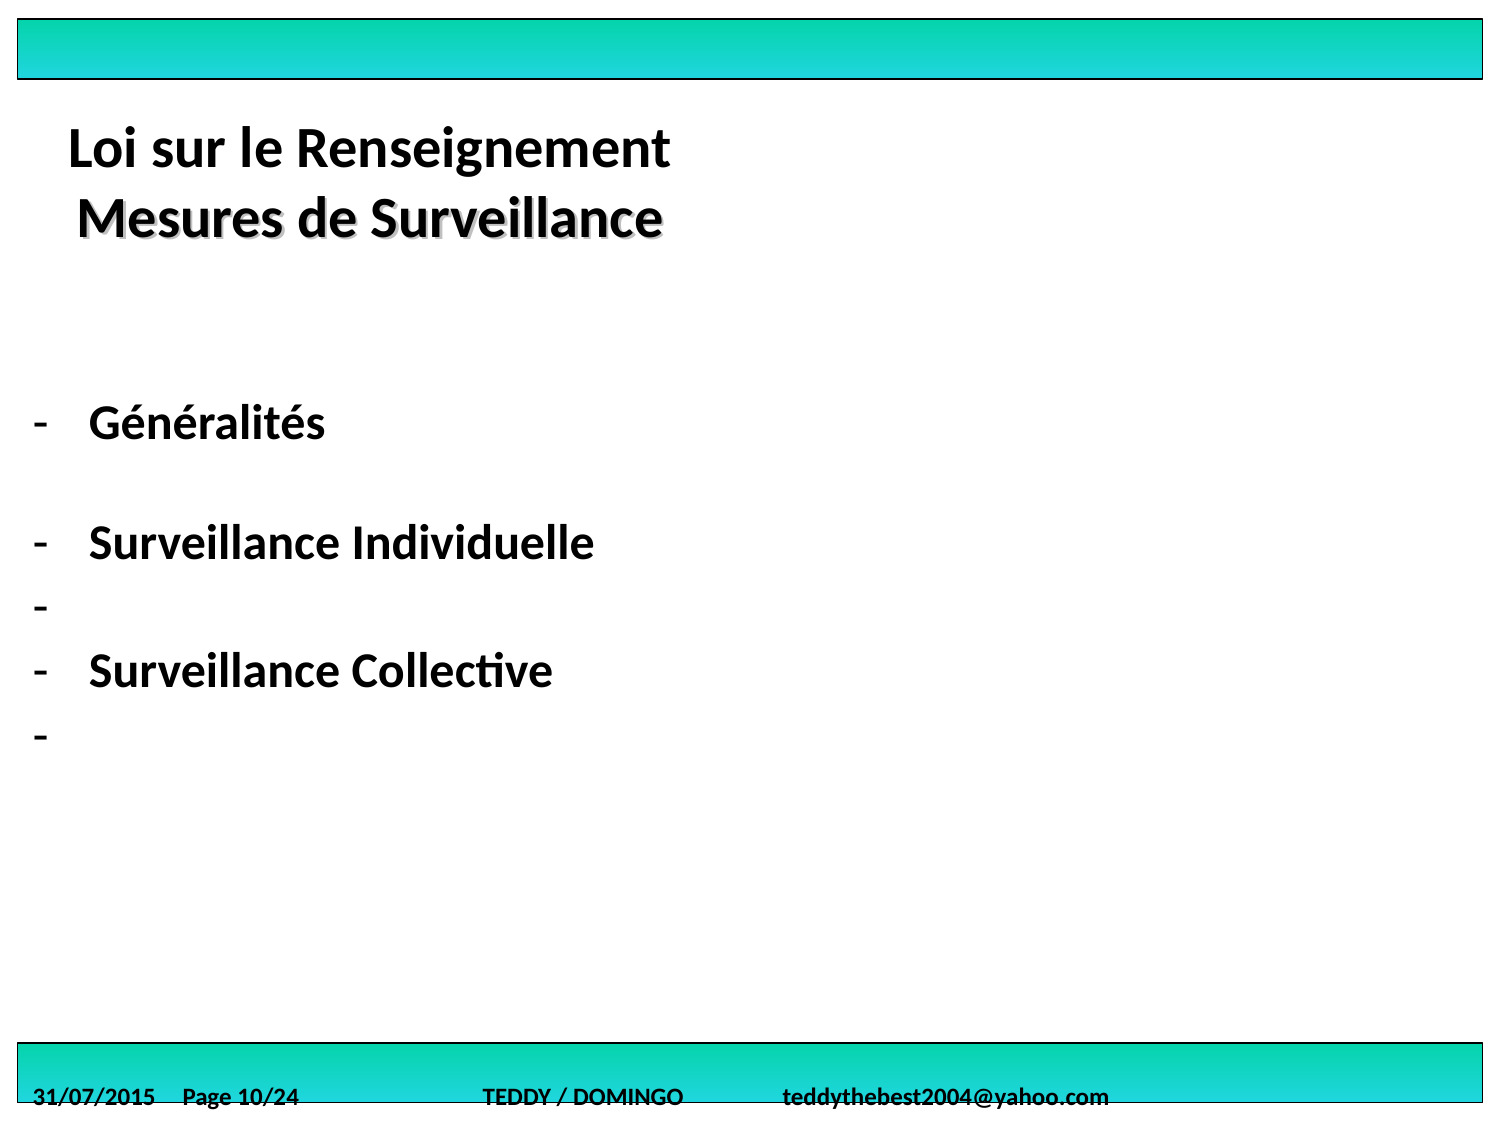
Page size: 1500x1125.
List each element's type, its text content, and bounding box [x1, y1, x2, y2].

text_box Loi sur le Renseignement Mesures de Surveillance Généralités Surveillance Individuelle Surveillance Collective [17, 101, 1483, 764]
text_box 31/07/2015 Page 10/24 TEDDY / DOMINGO teddythebest2004@yahoo.com [17, 1042, 1483, 1103]
text_box [17, 42, 1483, 80]
